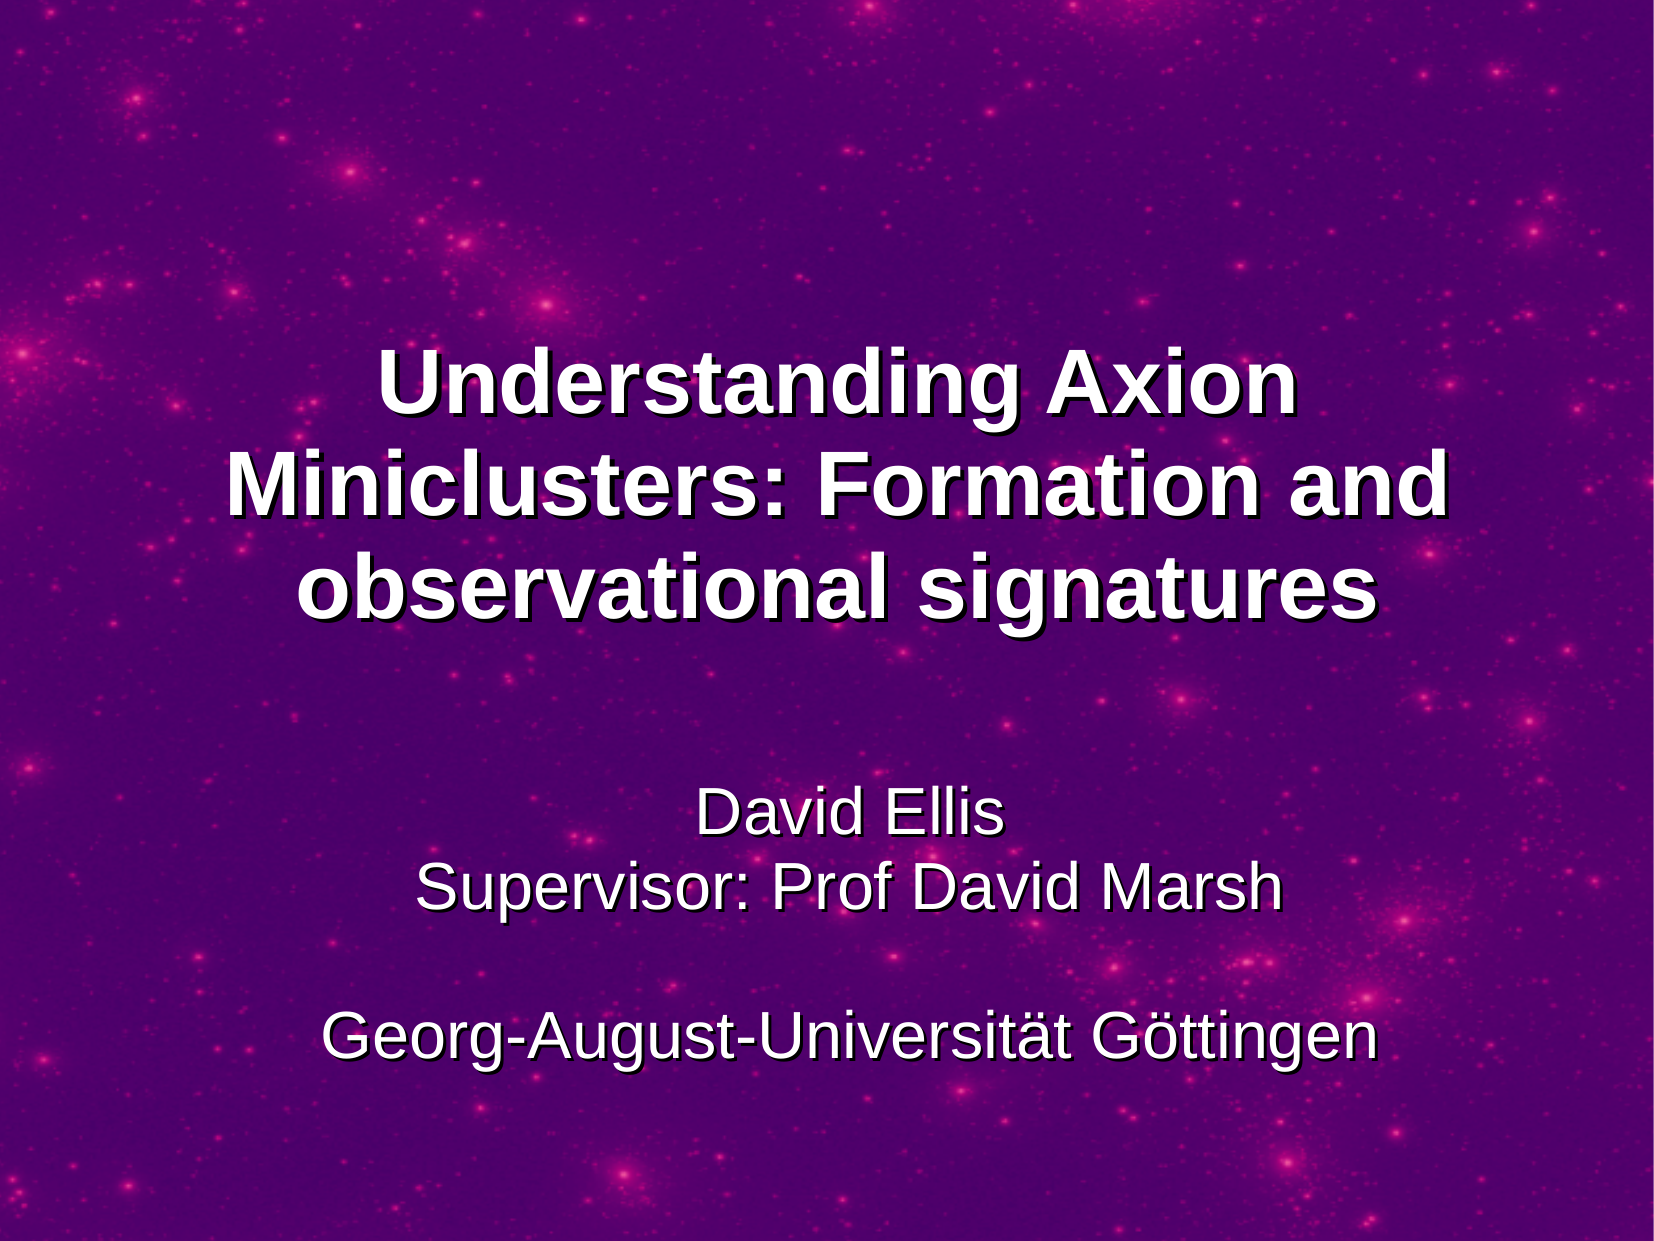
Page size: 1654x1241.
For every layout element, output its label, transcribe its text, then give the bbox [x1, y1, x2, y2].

title Understanding Axion Miniclusters: Formation and observational signatures [94, 330, 1583, 638]
text_box David Ellis Supervisor: Prof David Marsh Georg-August-Universität Göttingen [259, 766, 1442, 1081]
picture [0, 0, 1654, 1241]
